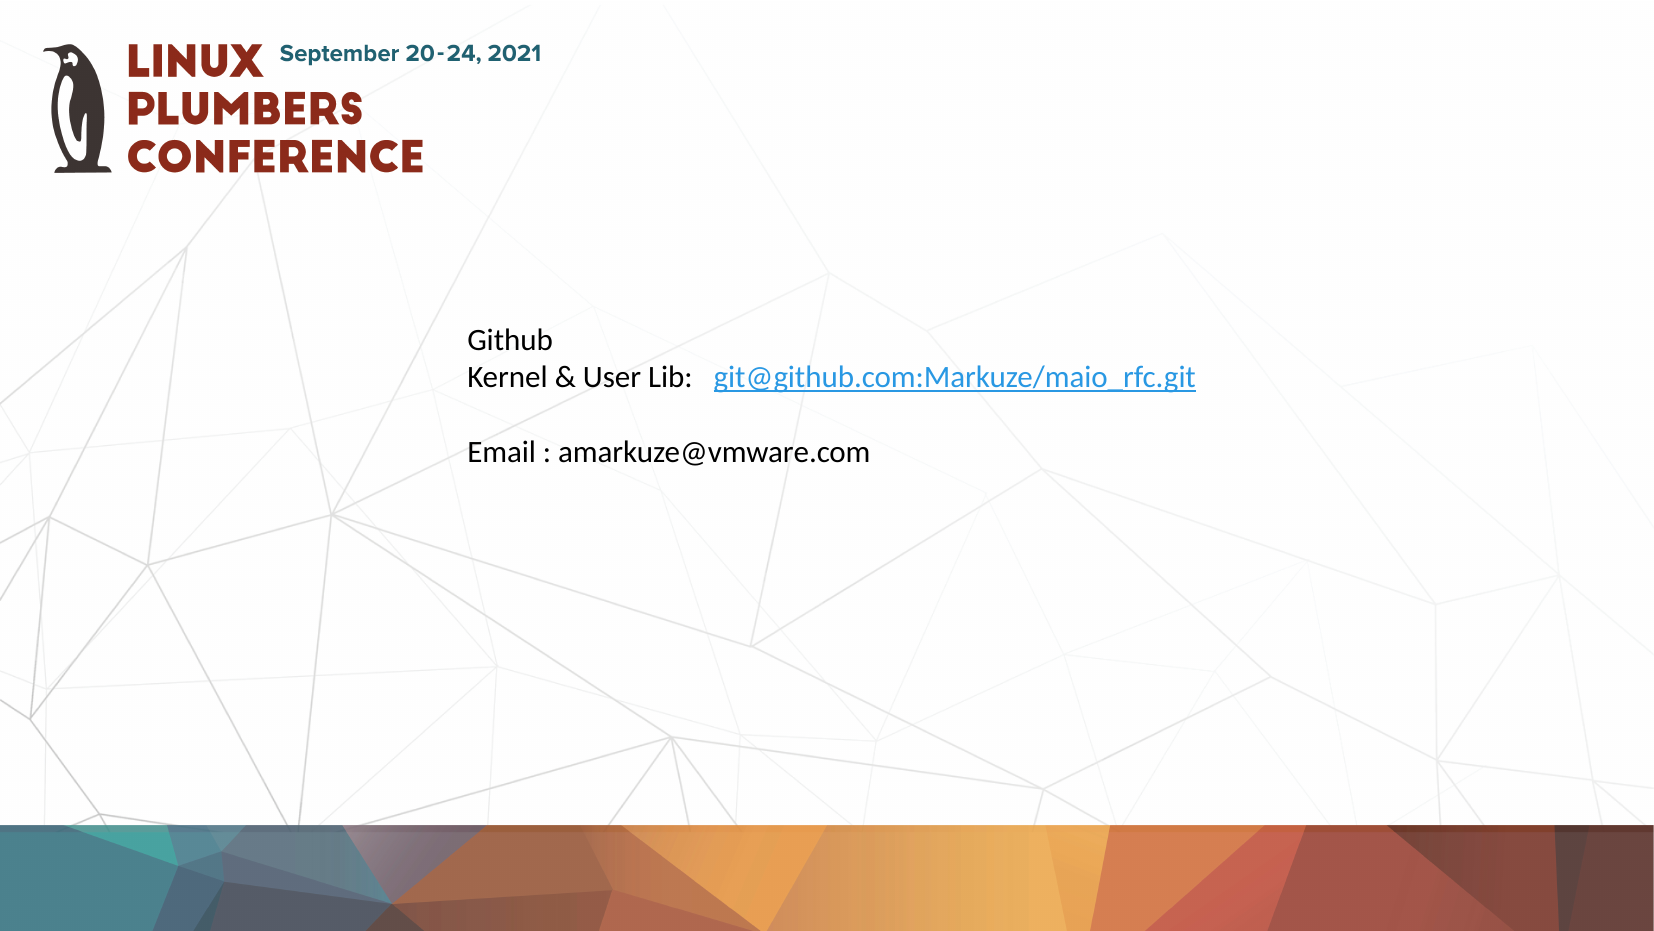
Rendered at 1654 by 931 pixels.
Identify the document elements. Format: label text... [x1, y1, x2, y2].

text_box Github Kernel & User Lib: git@github.com:Markuze/maio_rfc.git Email : amarkuze@vmware.com [461, 311, 1349, 478]
